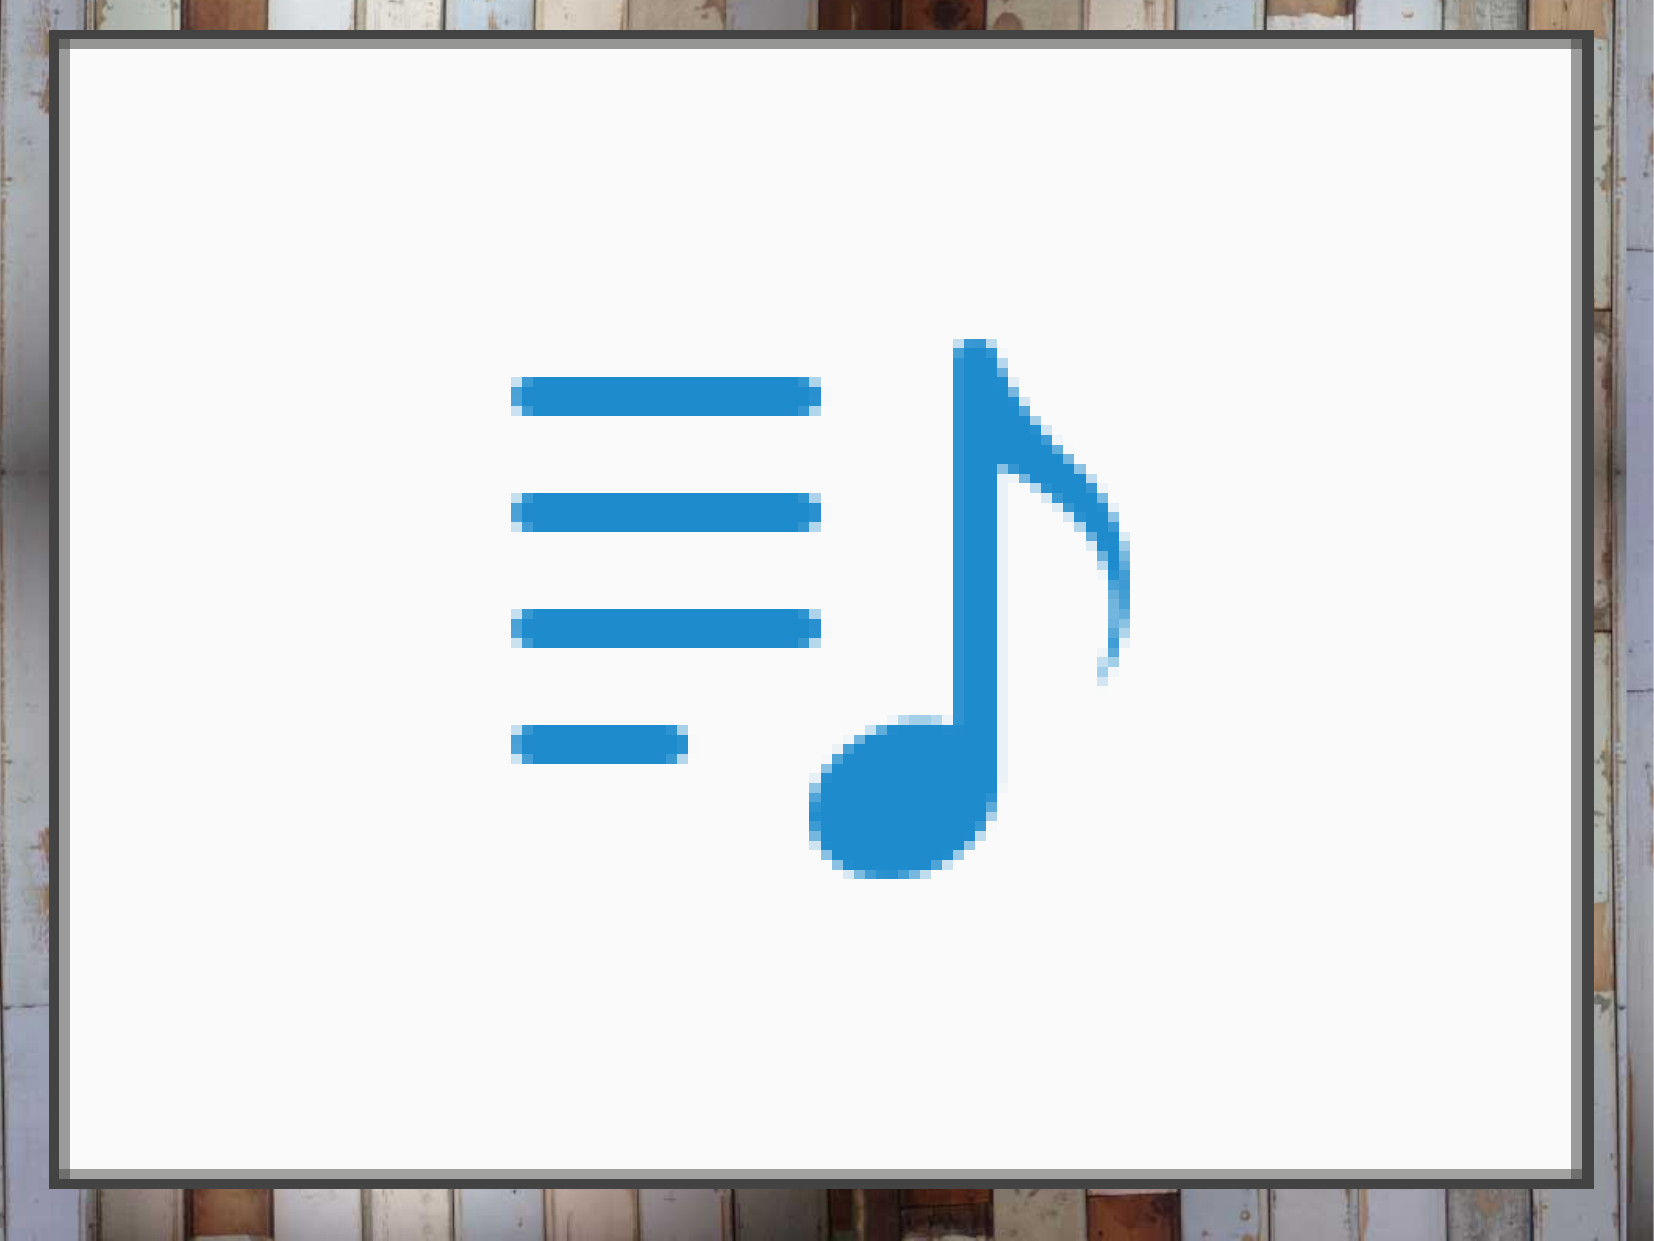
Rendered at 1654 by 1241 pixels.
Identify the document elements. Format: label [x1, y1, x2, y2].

picture [0, 0, 1654, 1241]
text_box [47, 29, 1595, 1190]
